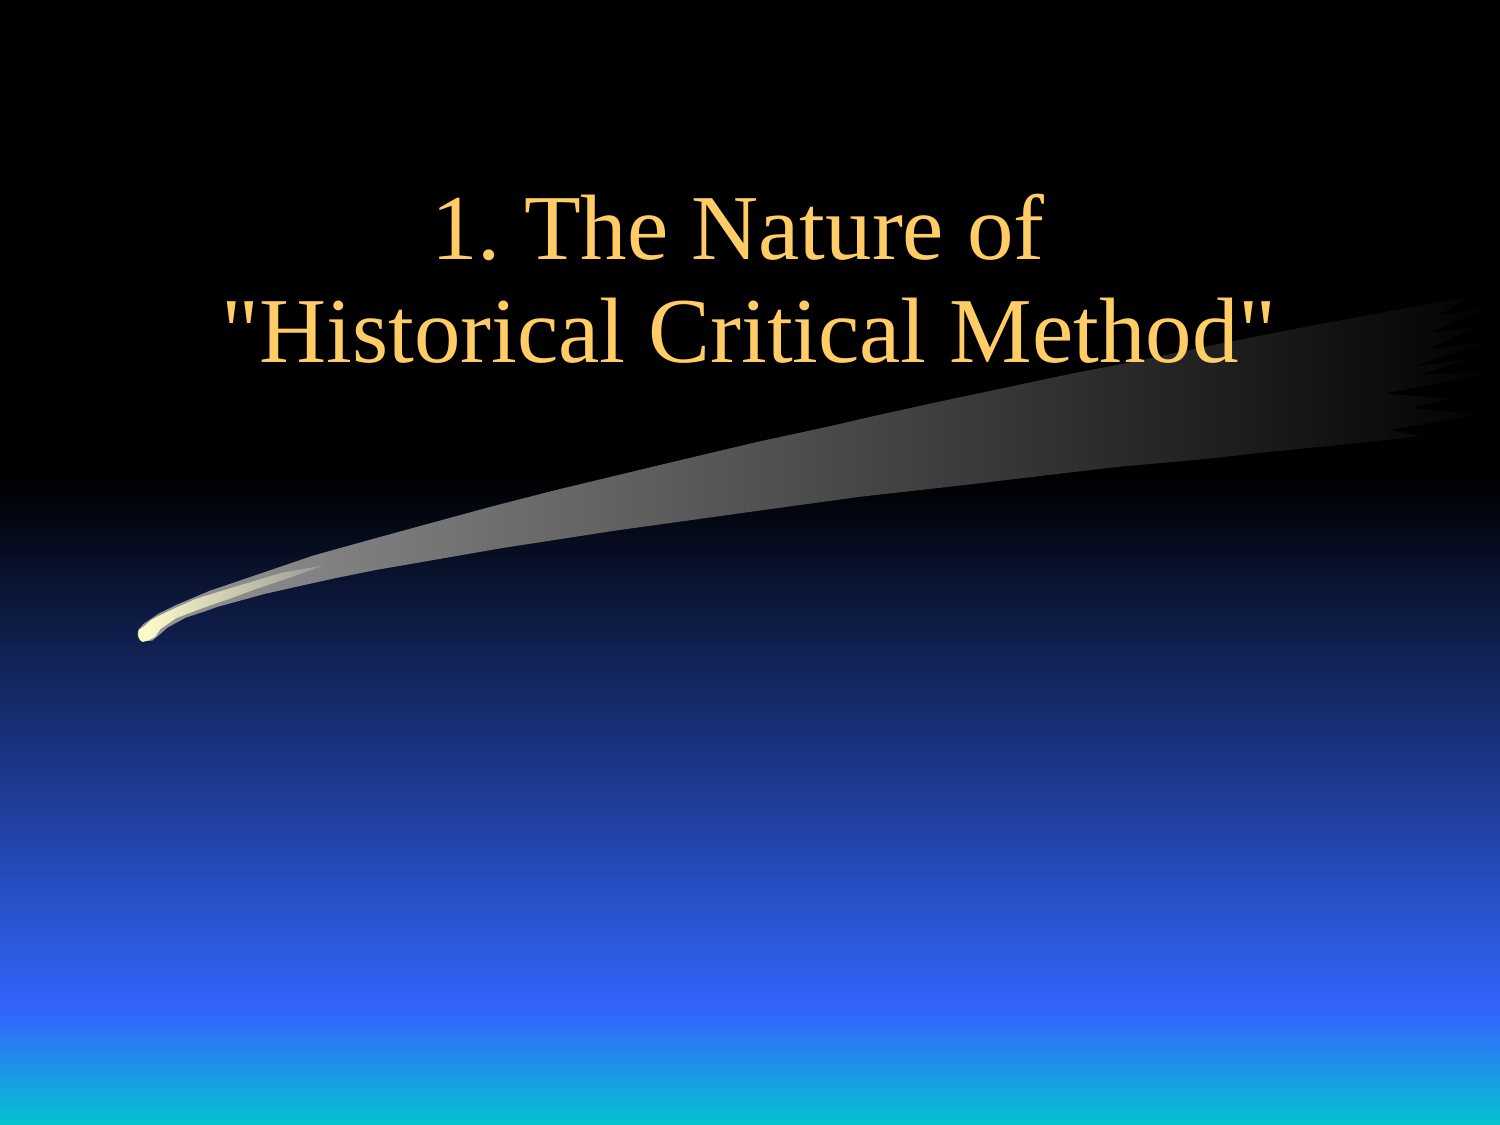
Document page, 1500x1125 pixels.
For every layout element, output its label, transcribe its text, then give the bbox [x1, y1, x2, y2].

title 1. The Nature of "Historical Critical Method" [112, 176, 1388, 383]
